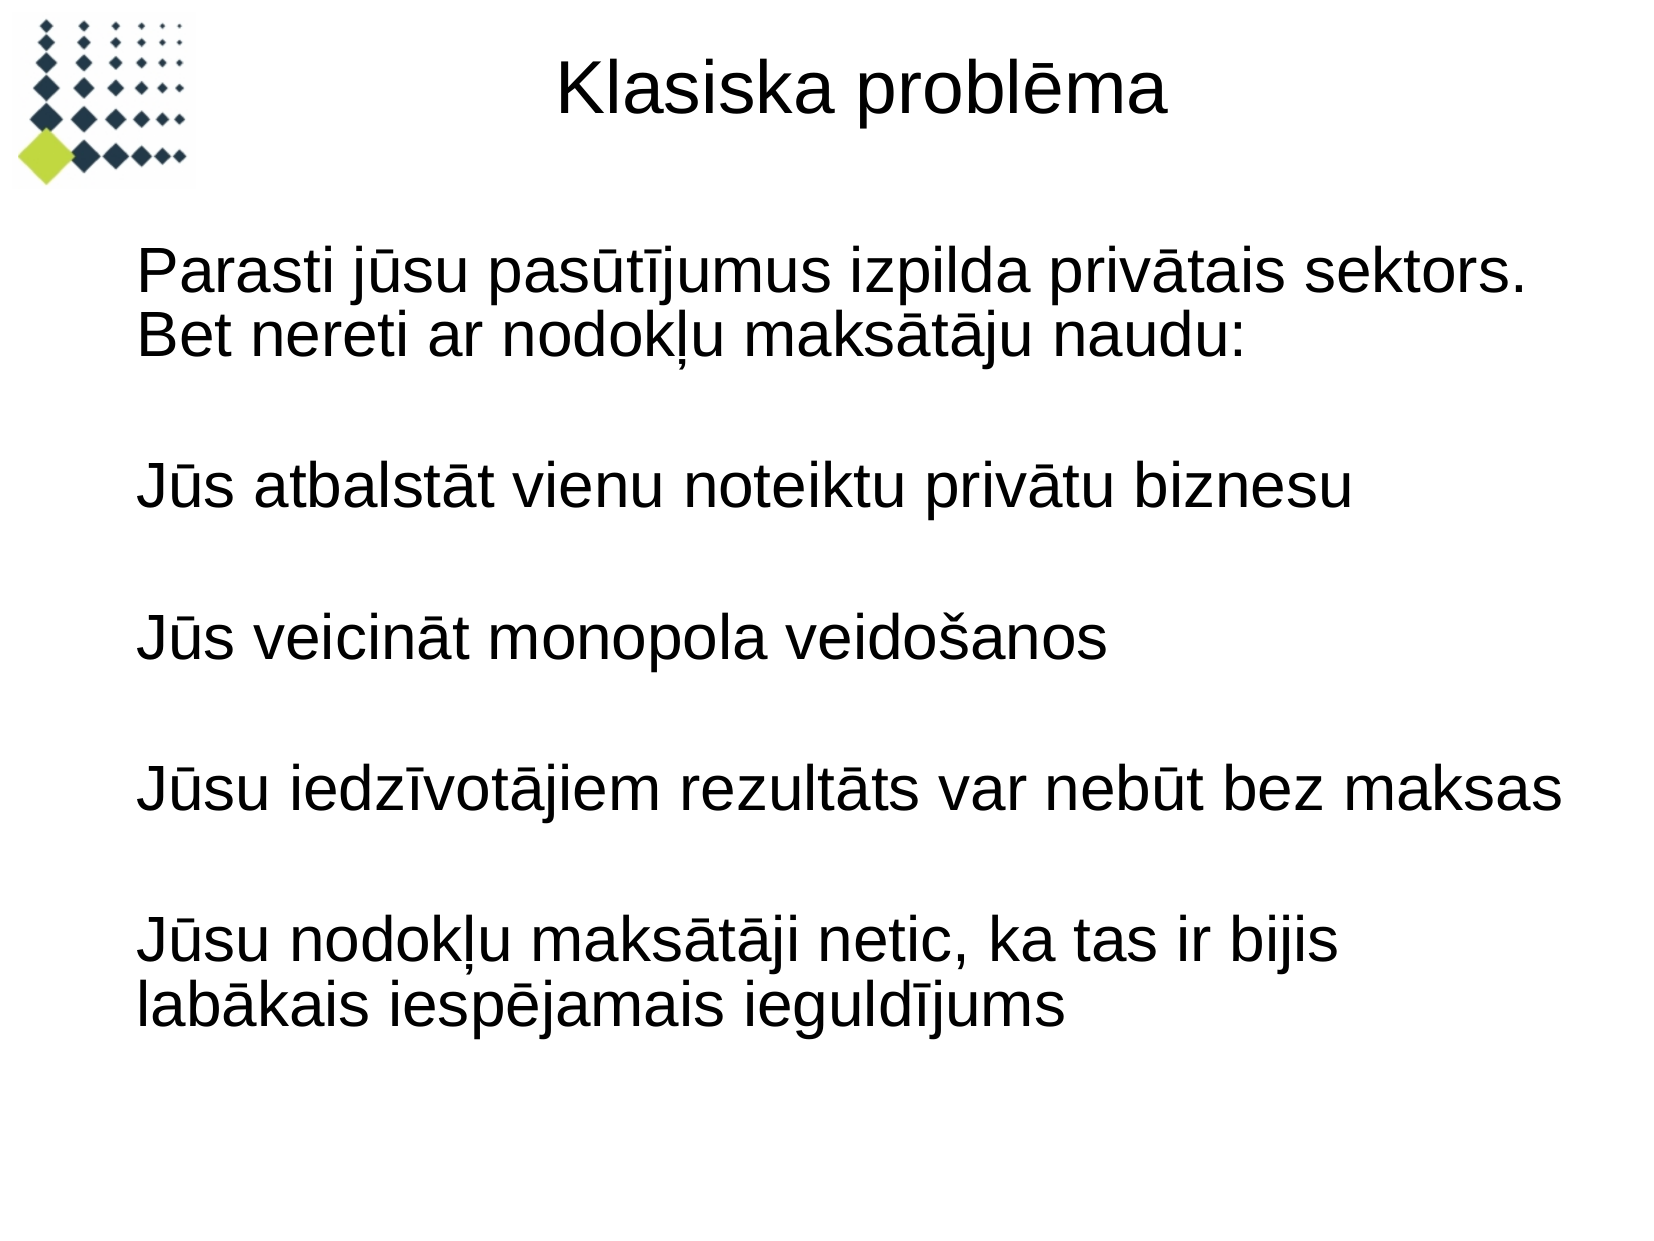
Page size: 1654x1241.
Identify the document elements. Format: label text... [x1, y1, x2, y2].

title Klasiska problēma [153, 48, 1571, 133]
list Parasti jūsu pasūtījumus izpilda privātais sektors. Bet nereti ar nodokļu maksātāju naudu: Jūs atbalstāt vienu noteiktu privātu biznesu Jūs veicināt monopola veidošanos Jūsu iedzīvotājiem rezultāts var nebūt bez maksas Jūsu nodokļu maksātāji netic, ka tas ir bijis labākais iespējamais ieguldījums [82, 236, 1569, 1107]
picture [12, 12, 196, 189]
